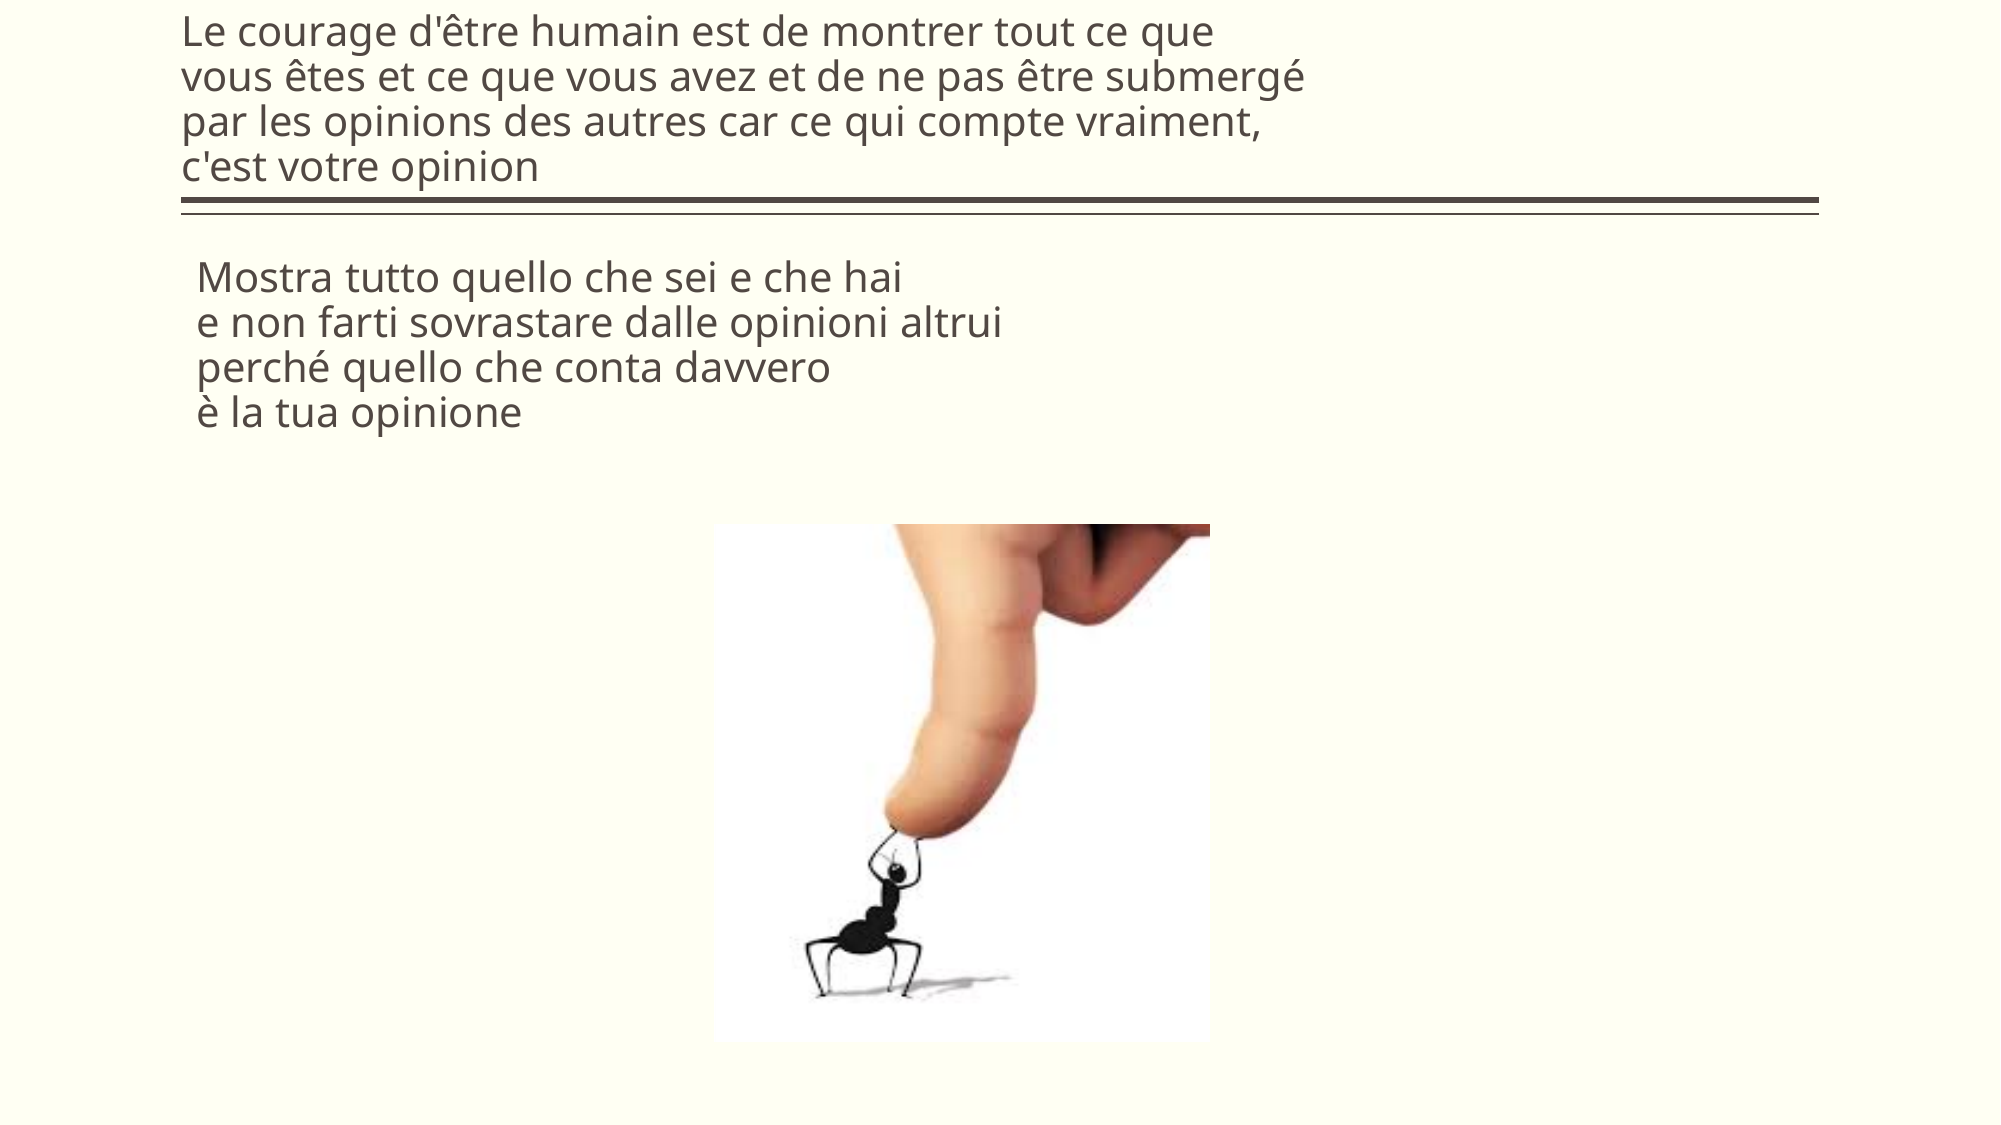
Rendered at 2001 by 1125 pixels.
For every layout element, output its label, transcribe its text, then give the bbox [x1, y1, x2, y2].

picture [714, 524, 1210, 1042]
text_box Mostra tutto quello che sei e che hai e non farti sovrastare dalle opinioni altrui perché quello che conta davvero è la tua opinione [181, 249, 1819, 448]
title Le courage d'être humain est de montrer tout ce que vous êtes et ce que vous avez et de ne pas être submergé par les opinions des autres car ce qui compte vraiment, c'est votre opinion [181, 0, 1819, 199]
